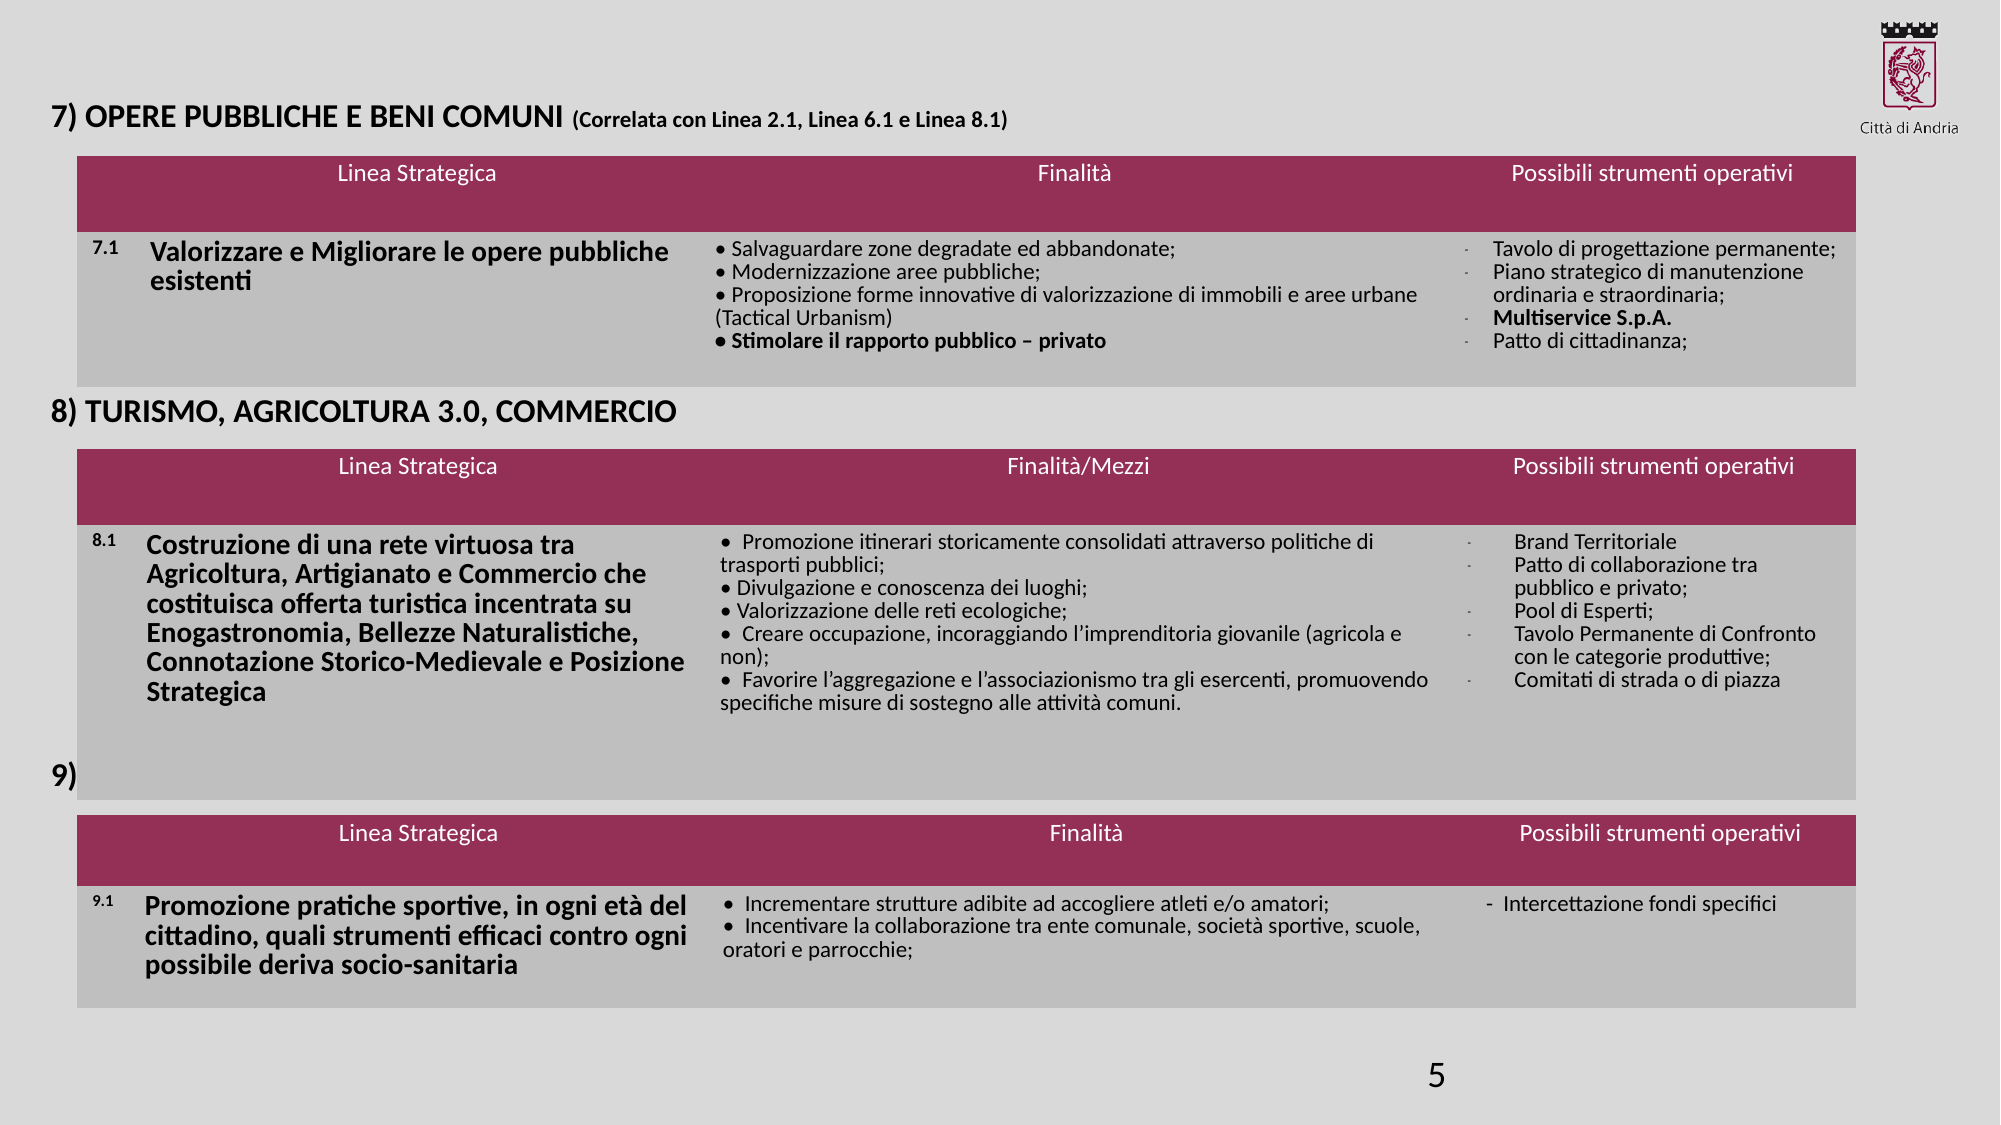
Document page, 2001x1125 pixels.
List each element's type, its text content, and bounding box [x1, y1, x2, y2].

table_header Finalità [700, 156, 1450, 232]
table_header Finalità/Mezzi [705, 449, 1453, 525]
table_header [77, 156, 135, 232]
table_cell Valorizzare e Migliorare le opere pubbliche esistenti [135, 232, 700, 387]
table_cell - Intercettazione fondi specifici [1466, 886, 1856, 1008]
table_cell 7.1 [77, 232, 135, 387]
table_header Finalità [708, 815, 1466, 886]
table_cell Tavolo di progettazione permanente; Piano strategico di manutenzione ordinaria e straordinaria; Multiservice S.p.A. Patto di cittadinanza; [1450, 232, 1856, 387]
table_cell Costruzione di una rete virtuosa tra Agricoltura, Artigianato e Commercio che costituisca offerta turistica incentrata su Enogastronomia, Bellezze Naturalistiche, Connotazione Storico-Medievale e Posizione Strategica [132, 525, 705, 800]
table_cell 8.1 [77, 525, 132, 800]
table_cell Brand Territoriale Patto di collaborazione tra pubblico e privato; Pool di Esperti; Tavolo Permanente di Confronto con le categorie produttive; Comitati di strada o di piazza [1453, 525, 1856, 800]
table_cell Promozione pratiche sportive, in ogni età del cittadino, quali strumenti efficaci contro ogni possibile deriva socio-sanitaria [130, 886, 708, 1008]
picture [1855, 17, 1964, 139]
table_header Possibili strumenti operativi [1450, 156, 1856, 232]
text_box 7) OPERE PUBBLICHE E BENI COMUNI (Correlata con Linea 2.1, Linea 6.1 e Linea 8.1) [36, 87, 1103, 142]
table_header Linea Strategica [132, 449, 705, 525]
text_box 9) SPORT [36, 745, 1065, 801]
table_cell 9.1 [77, 886, 130, 1008]
table_cell • Incrementare strutture adibite ad accogliere atleti e/o amatori; • Incentivare la collaborazione tra ente comunale, società sportive, scuole, oratori e parrocchie; [708, 886, 1466, 1008]
table_header Linea Strategica [130, 815, 708, 886]
table_header Linea Strategica [135, 156, 700, 232]
slide_number <numero> [1412, 1042, 1863, 1103]
table_cell • Promozione itinerari storicamente consolidati attraverso politiche di trasporti pubblici; • Divulgazione e conoscenza dei luoghi; • Valorizzazione delle reti ecologiche; • Creare occupazione, incoraggiando l’imprenditoria giovanile (agricola e non); • Favorire l’aggregazione e l’associazionismo tra gli esercenti, promuovendo specifiche misure di sostegno alle attività comuni. [705, 525, 1453, 800]
table_header [77, 449, 132, 525]
table_cell • Salvaguardare zone degradate ed abbandonate; • Modernizzazione aree pubbliche; • Proposizione forme innovative di valorizzazione di immobili e aree urbane (Tactical Urbanism) • Stimolare il rapporto pubblico – privato [700, 232, 1450, 387]
table_header [77, 815, 130, 886]
table_header Possibili strumenti operativi [1466, 815, 1856, 886]
text_box 8) TURISMO, AGRICOLTURA 3.0, COMMERCIO [36, 381, 722, 437]
table_header Possibili strumenti operativi [1453, 449, 1856, 525]
